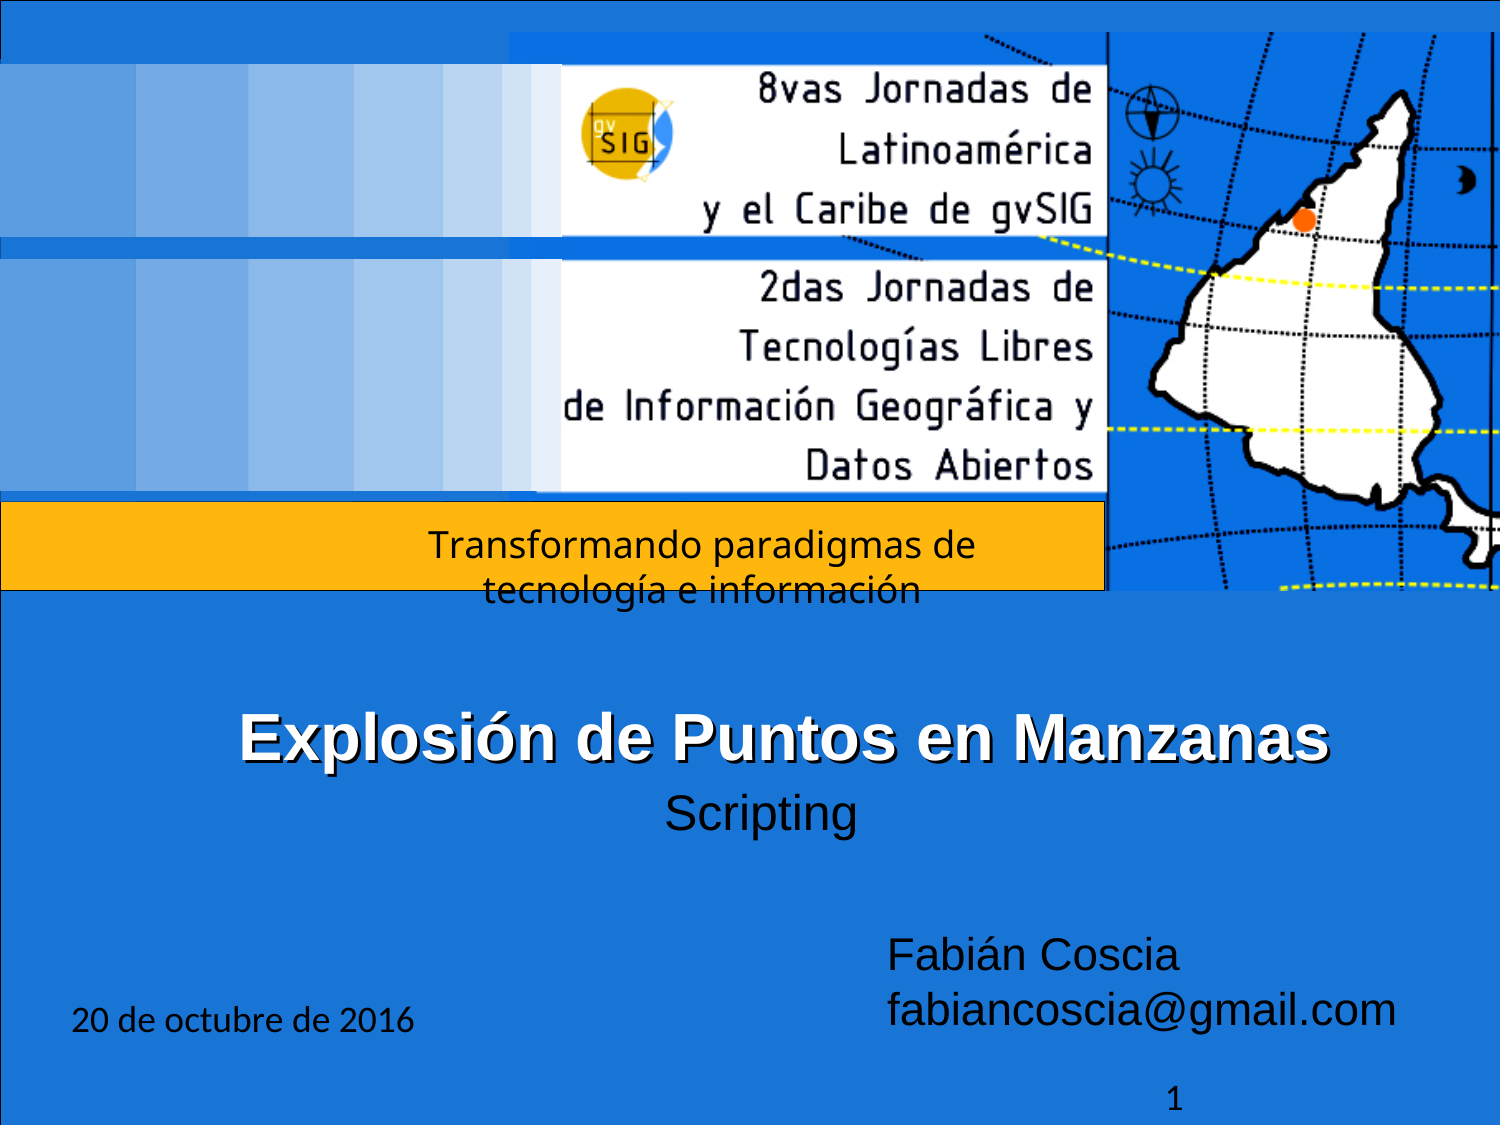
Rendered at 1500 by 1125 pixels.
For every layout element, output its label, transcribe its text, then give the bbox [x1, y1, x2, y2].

text_box Scripting [236, 773, 1287, 857]
text_box Fabián Coscia fabiancoscia@gmail.com [872, 916, 1413, 1043]
title Explosión de Puntos en Manzanas [147, 669, 1423, 798]
text_box 20 de octubre de 2016 [56, 987, 431, 1049]
text_box <número> [1149, 1065, 1500, 1125]
picture [509, 32, 1500, 591]
